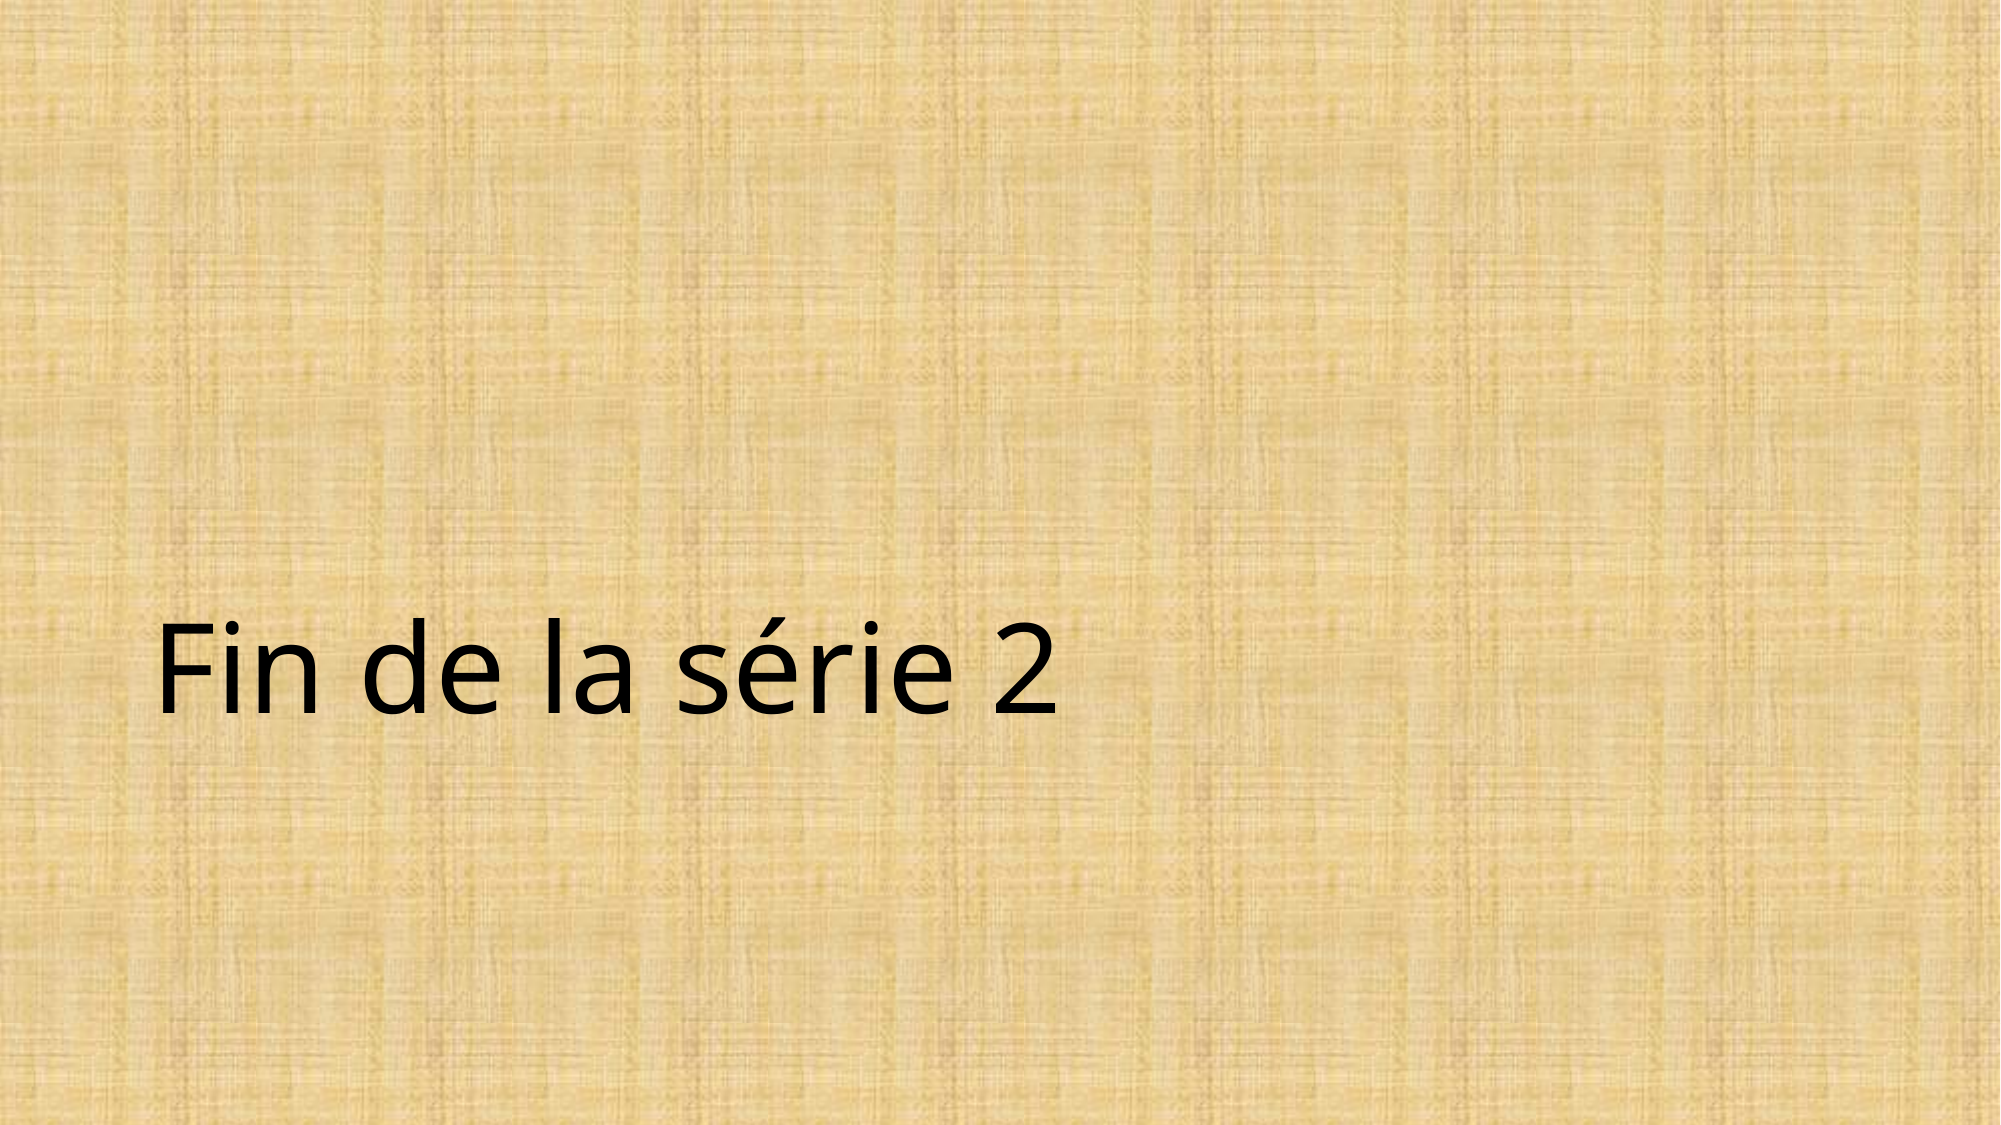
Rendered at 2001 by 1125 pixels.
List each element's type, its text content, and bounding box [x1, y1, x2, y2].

picture [0, 0, 2001, 1125]
title Fin de la série 2 [136, 280, 1862, 749]
